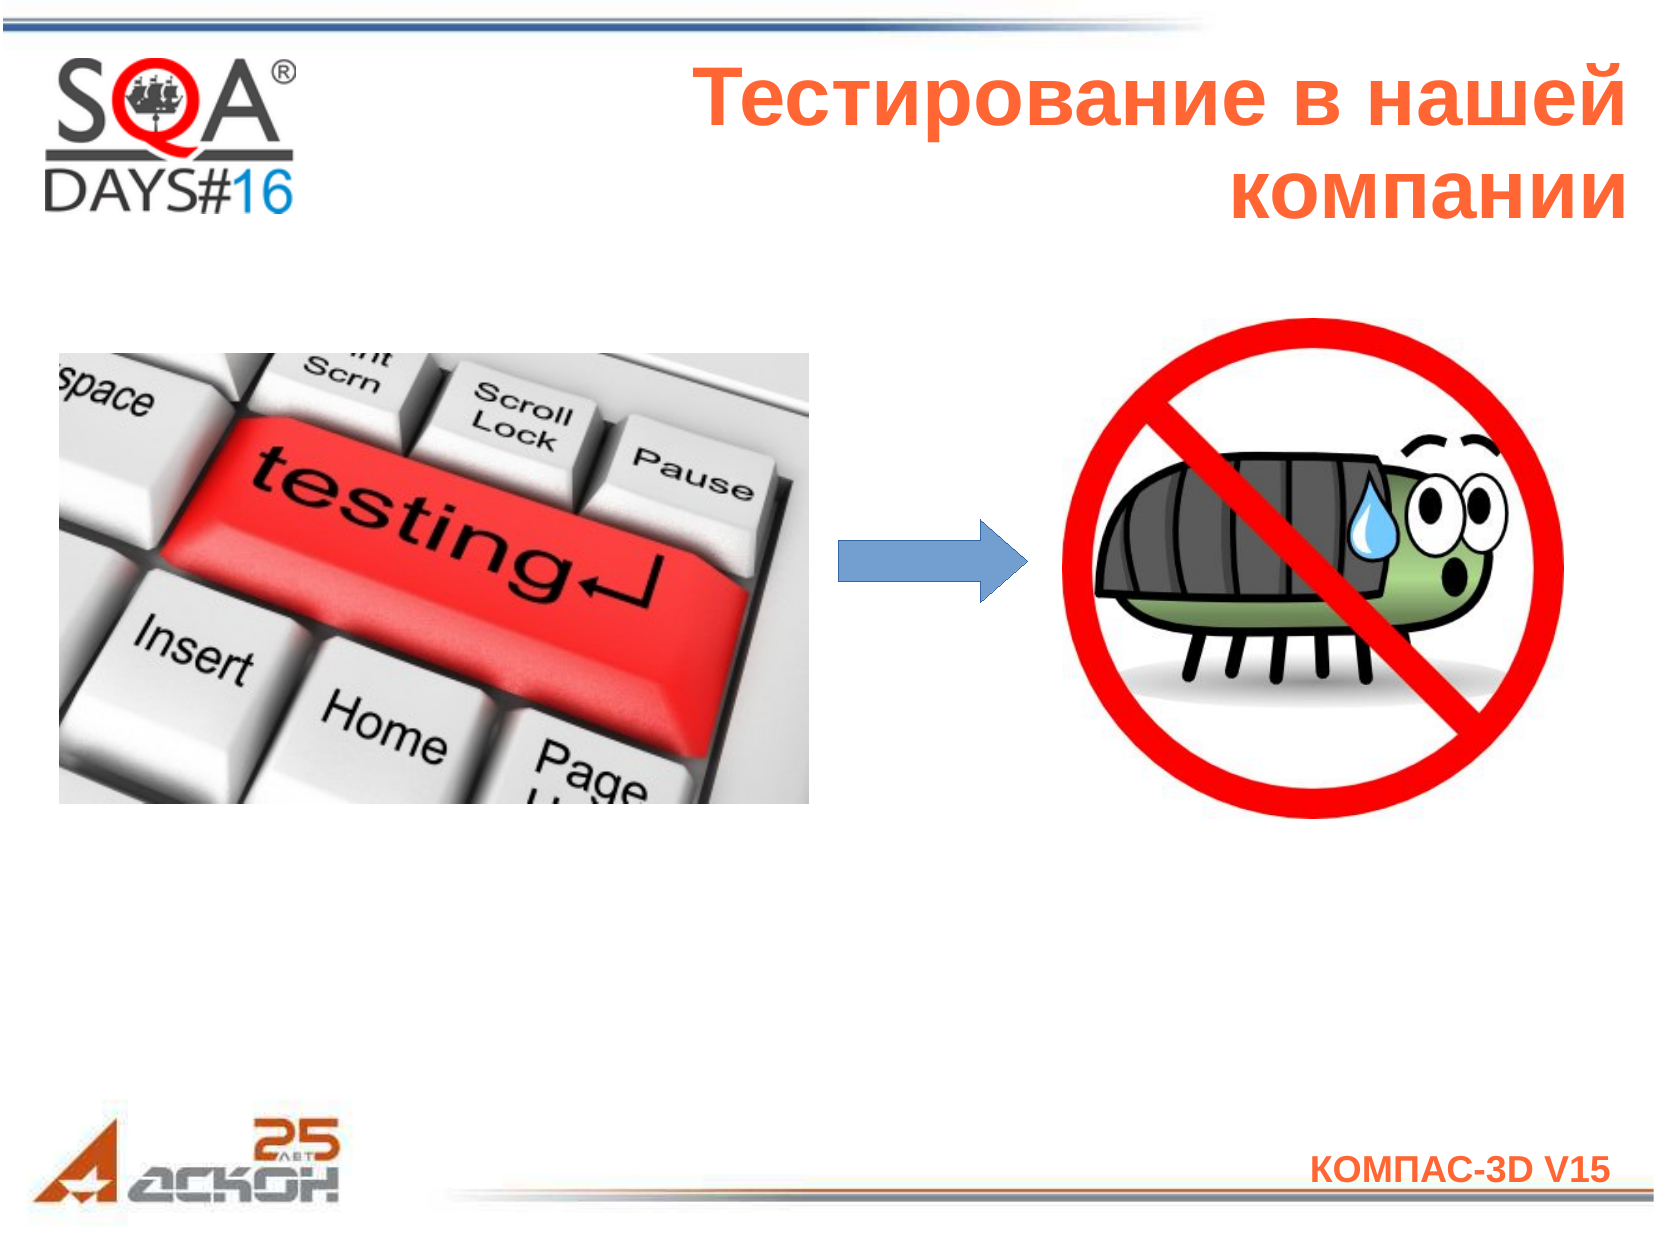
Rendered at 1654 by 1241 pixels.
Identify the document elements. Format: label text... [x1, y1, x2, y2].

picture [3, 0, 1654, 1241]
title Тестирование в нашей компании [82, 50, 1630, 237]
text_box [838, 519, 1028, 603]
